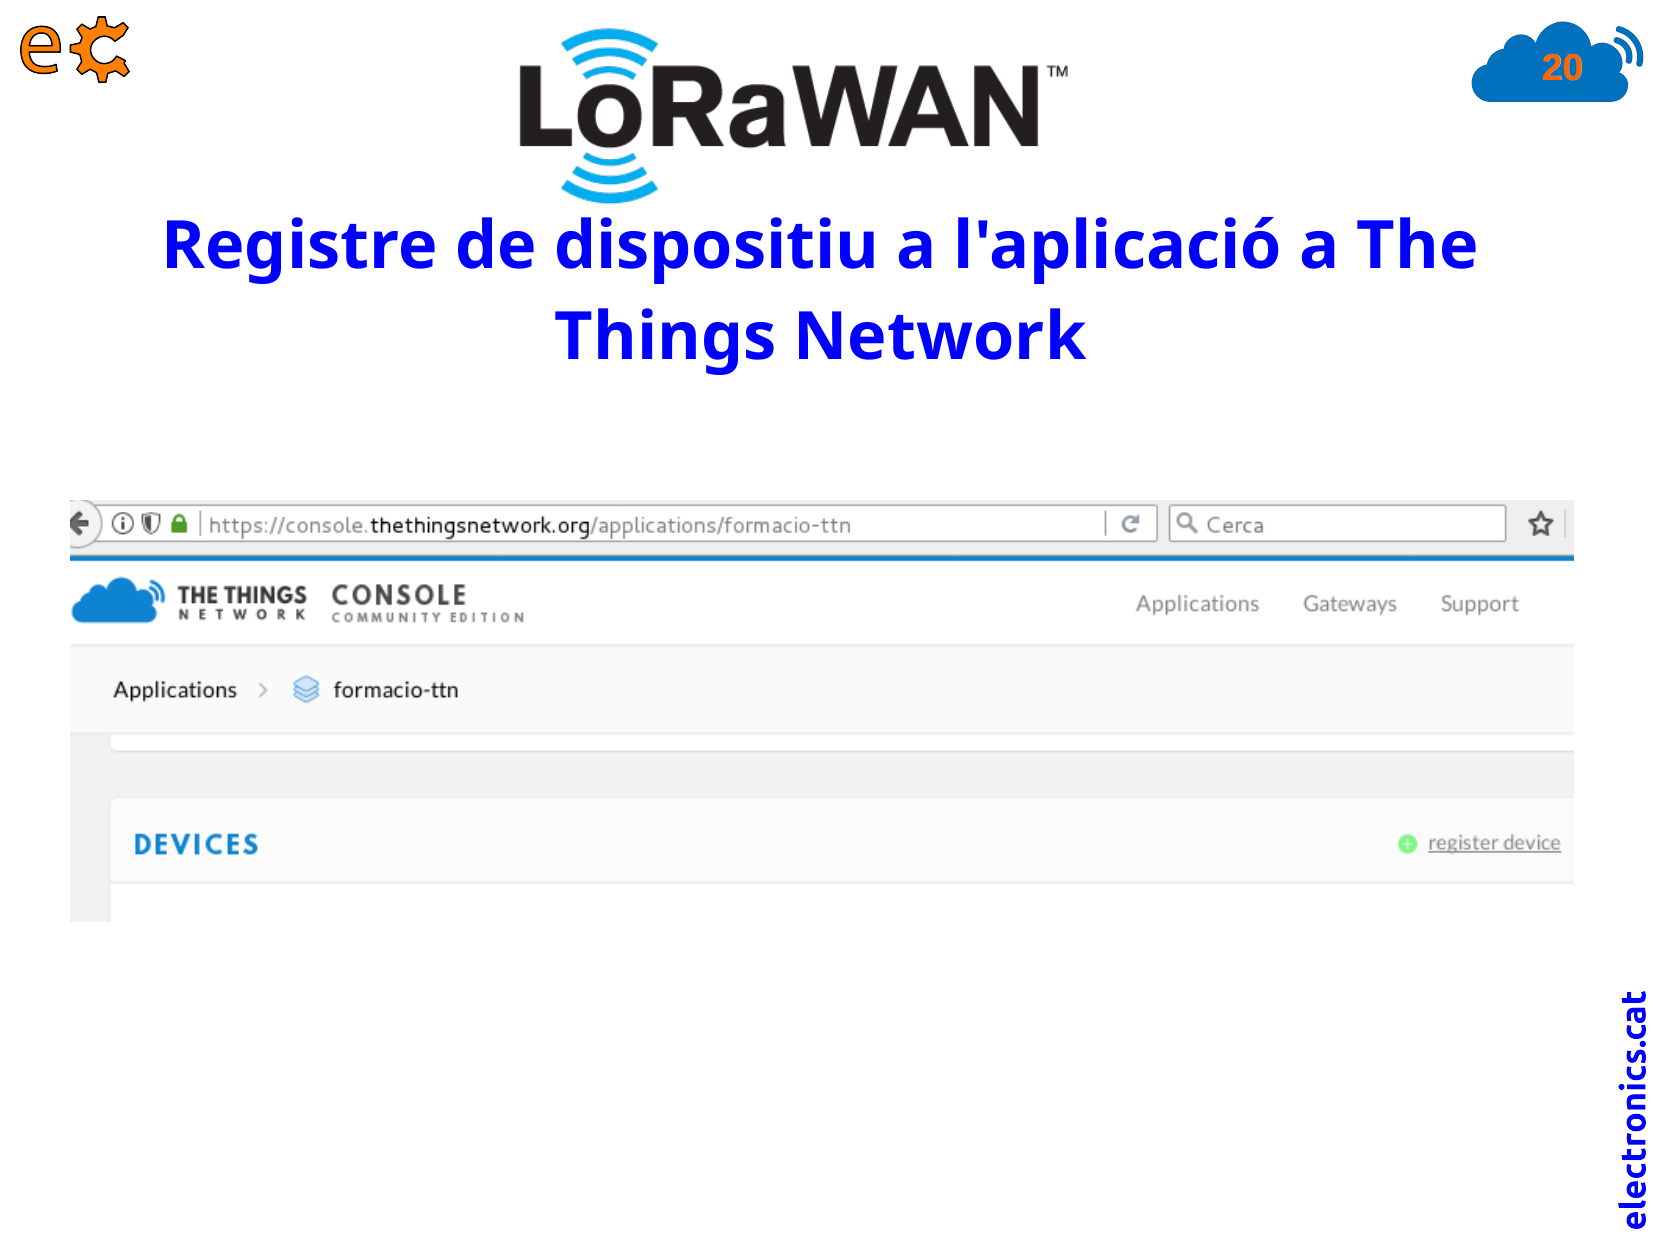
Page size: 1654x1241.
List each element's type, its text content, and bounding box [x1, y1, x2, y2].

picture [20, 16, 130, 83]
picture [70, 500, 1574, 922]
picture [1464, 16, 1650, 106]
text_box <número> [1526, 38, 1654, 109]
text_box Registre de dispositiu a l'aplicació a The Things Network [94, 210, 1548, 367]
picture [1618, 991, 1646, 1229]
picture [405, 0, 1146, 210]
